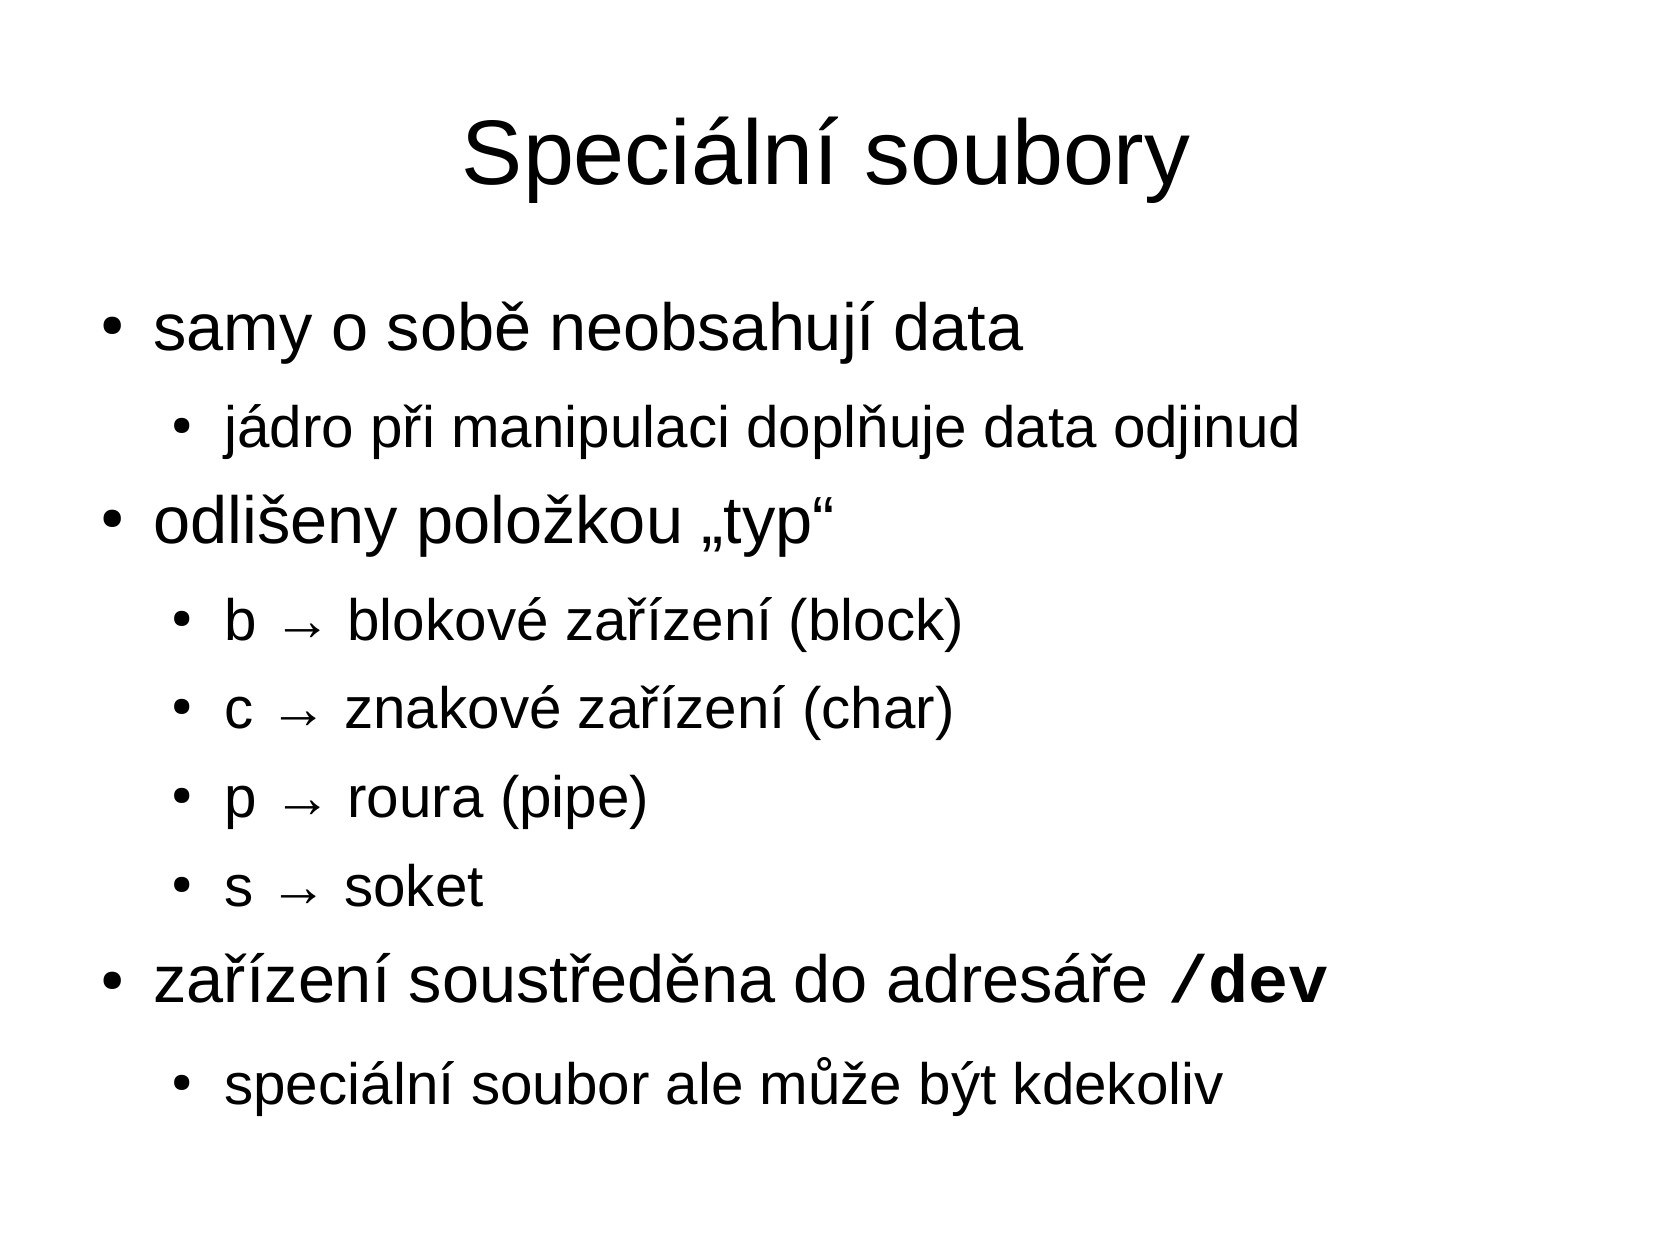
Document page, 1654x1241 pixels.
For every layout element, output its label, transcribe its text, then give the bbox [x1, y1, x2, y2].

title Speciální soubory [82, 56, 1571, 250]
list samy o sobě neobsahují data jádro při manipulaci doplňuje data odjinud odlišeny položkou „typ“ b → blokové zařízení (block) c → znakové zařízení (char) p → roura (pipe) s → soket zařízení soustředěna do adresáře /dev speciální soubor ale může být kdekoliv [82, 290, 1571, 1118]
